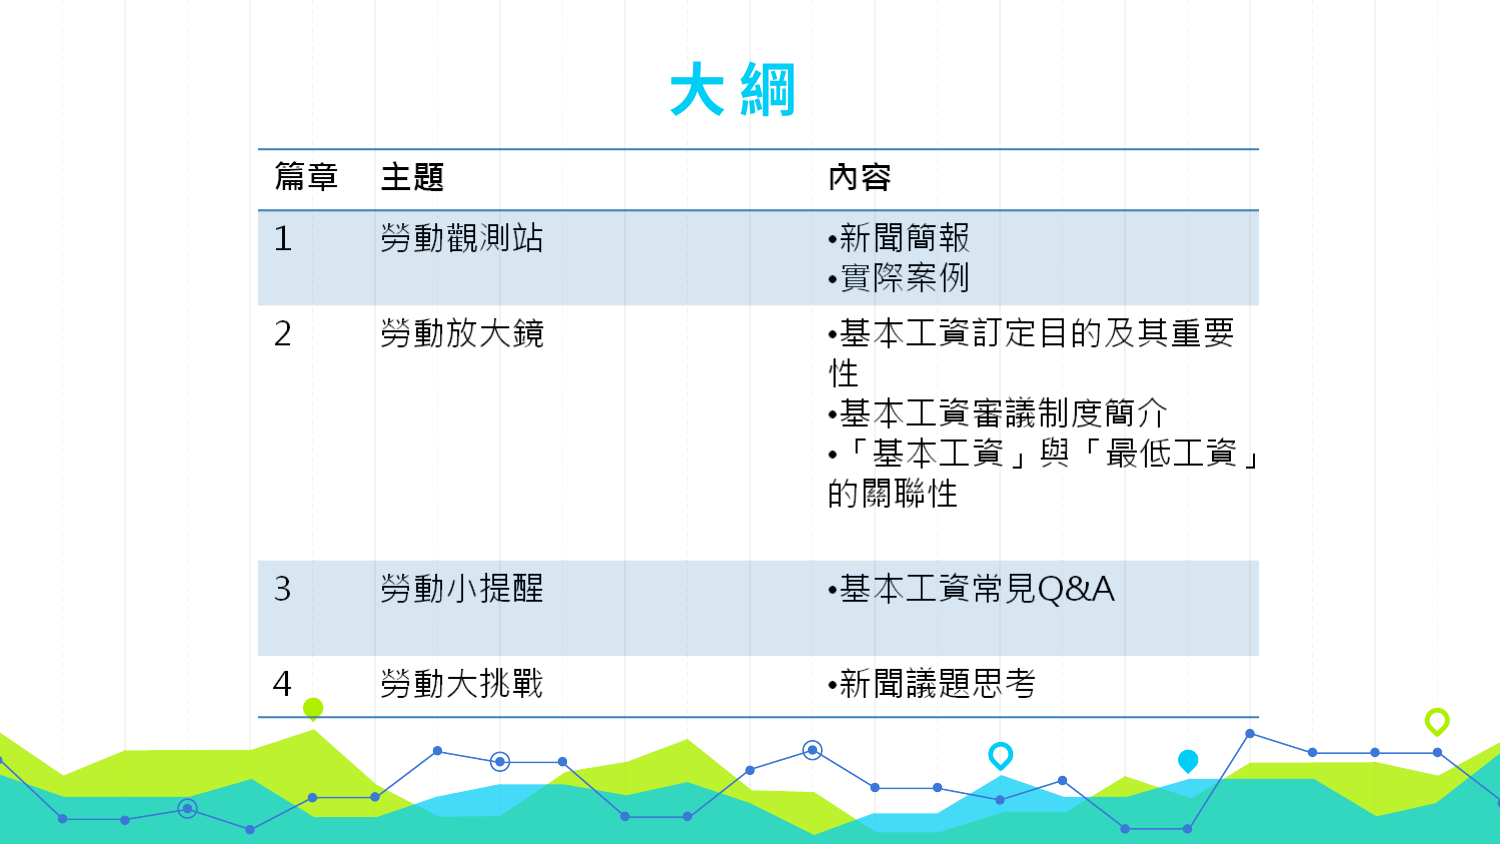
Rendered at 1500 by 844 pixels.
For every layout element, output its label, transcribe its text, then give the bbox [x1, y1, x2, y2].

picture [246, 138, 1271, 730]
title 大 綱 [159, 20, 1308, 138]
